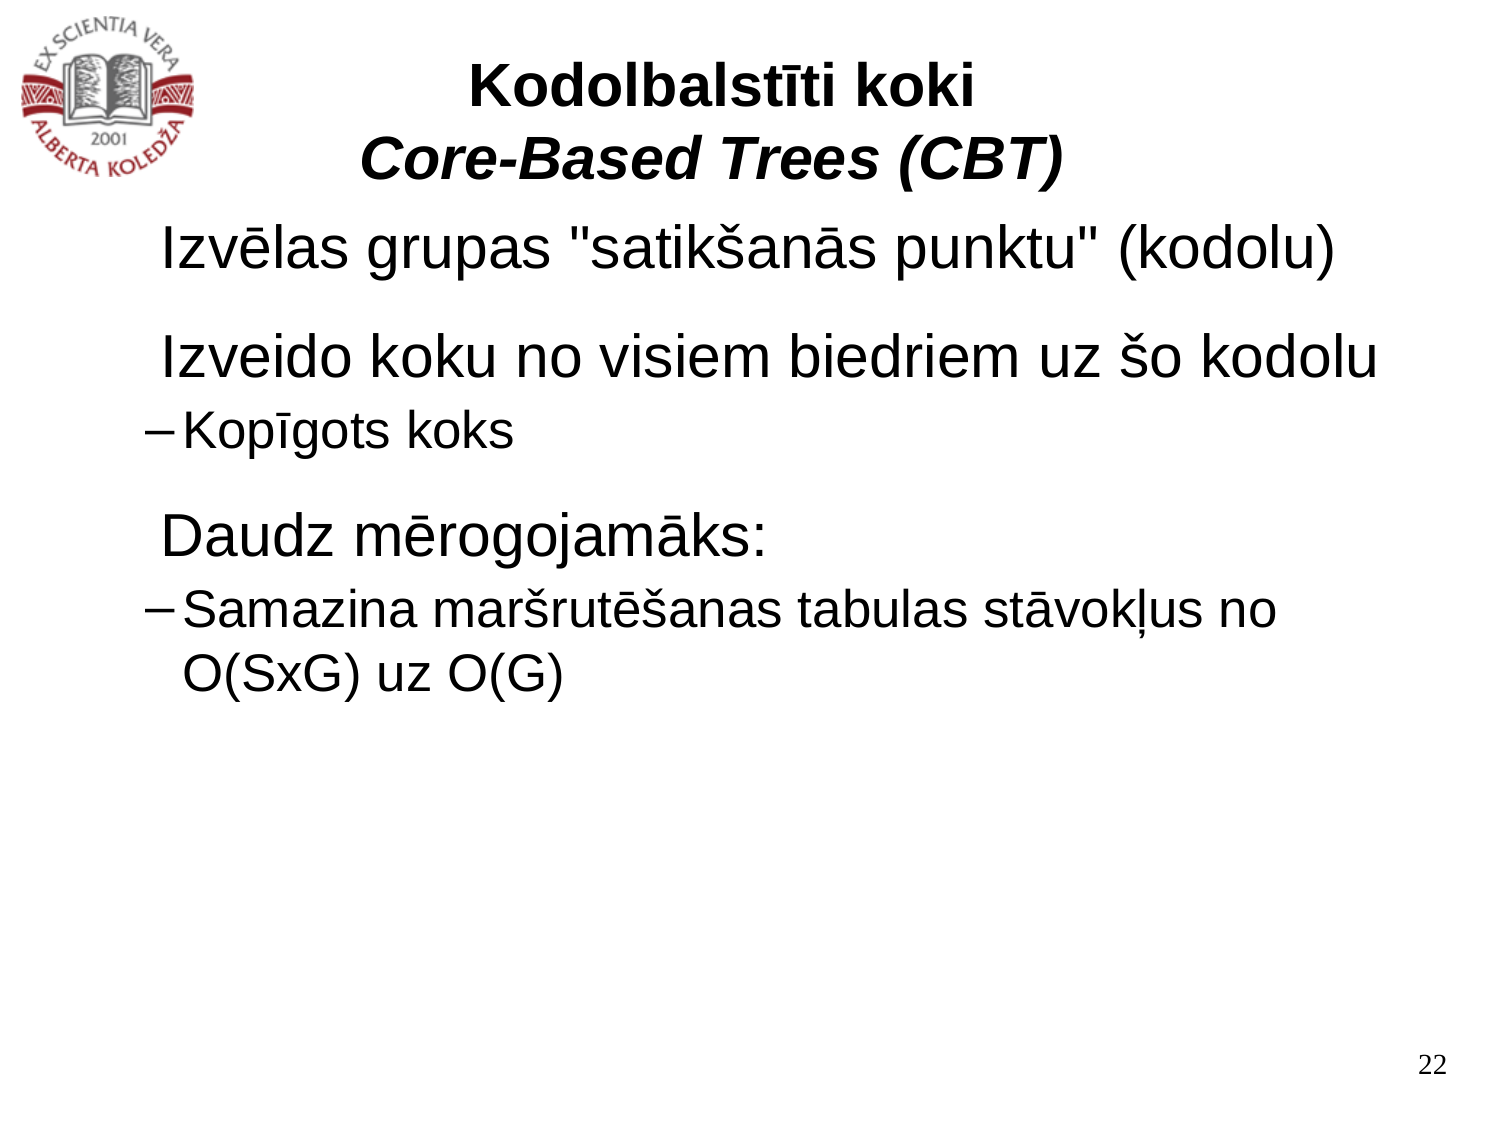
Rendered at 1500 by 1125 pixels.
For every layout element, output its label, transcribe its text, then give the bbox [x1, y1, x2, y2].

picture [21, 16, 194, 177]
text_box <skaitlis> [1312, 1037, 1463, 1101]
title Kodolbalstīti koki Core-Based Trees (CBT) [50, 37, 1374, 200]
list Izvēlas grupas "satikšanās punktu" (kodolu) Izveido koku no visiem biedriem uz šo kodolu Kopīgots koks Daudz mērogojamāks: Samazina maršrutēšanas tabulas stāvokļus no O(SxG) uz O(G) [74, 200, 1463, 1101]
